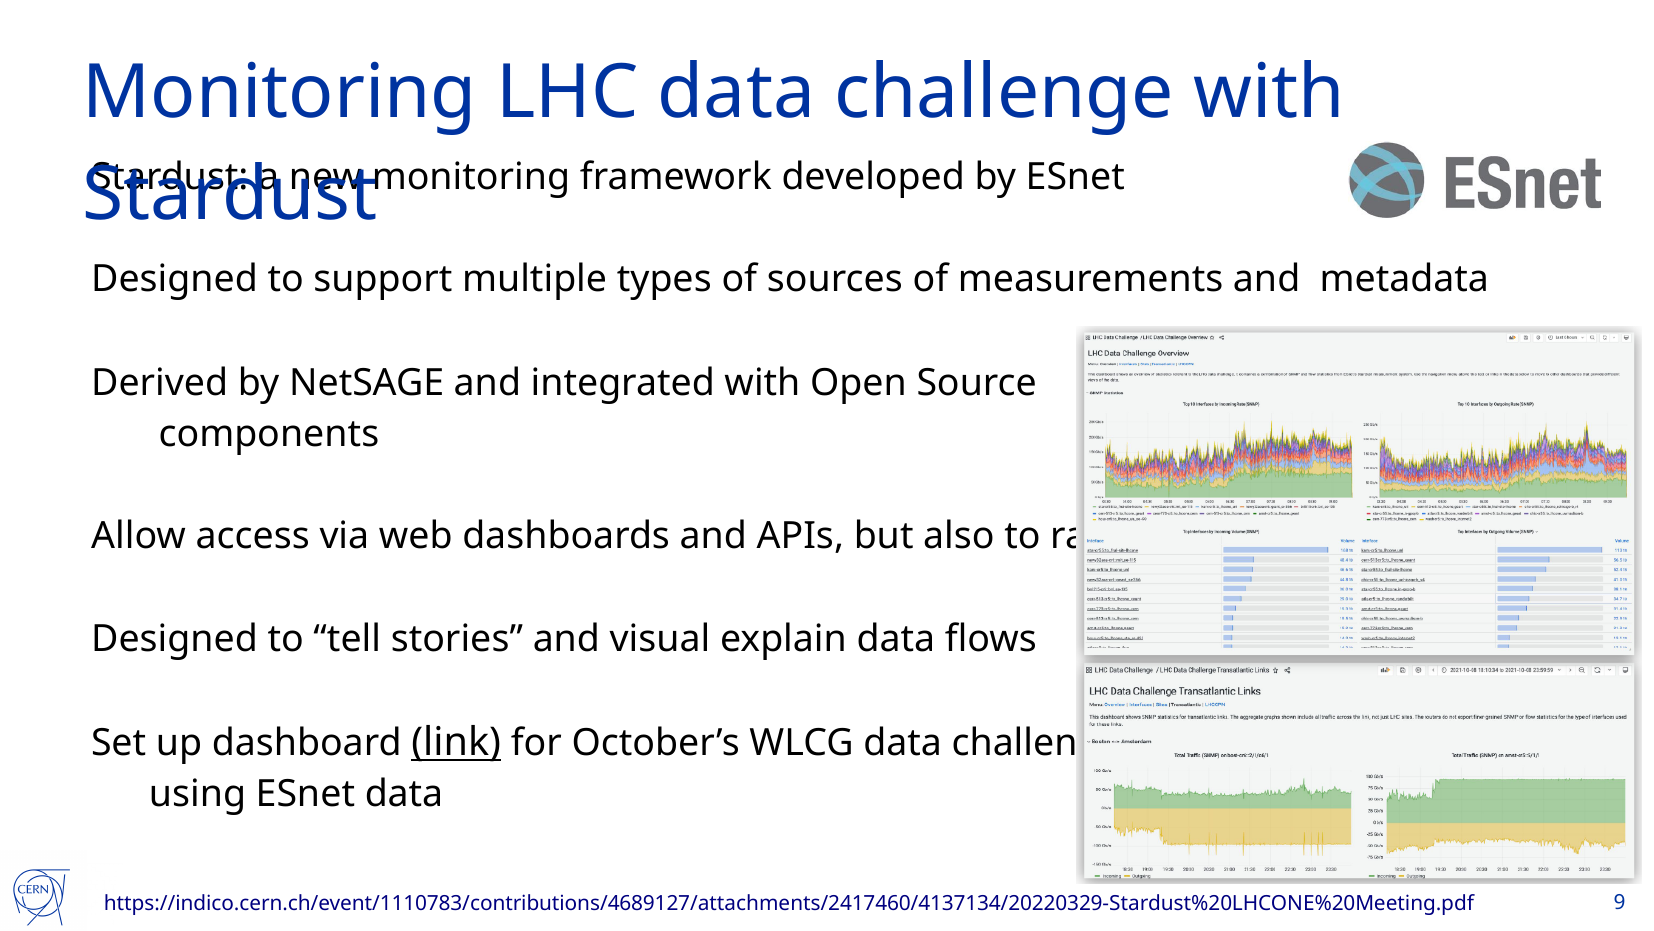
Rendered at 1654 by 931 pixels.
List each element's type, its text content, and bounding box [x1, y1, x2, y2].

title Monitoring LHC data challenge with Stardust [82, 37, 1571, 142]
picture [0, 850, 89, 931]
text_box Stardust: a new monitoring framework developed by ESnet Designed to support multiple types of sources of measurements and metadata Derived by NetSAGE and integrated with Open Source components Allow access via web dashboards and APIs, but also to raw data Designed to “tell stories” and visual explain data flows Set up dashboard (link) for October’s WLCG data challenge using ESnet data [76, 141, 1601, 914]
text_box https://indico.cern.ch/event/1110783/contributions/4689127/attachments/2417460/4137134/20220329-Stardust%20LHCONE%20Meeting.pdf [89, 881, 1583, 931]
picture [1348, 141, 1601, 219]
picture [1076, 326, 1642, 884]
